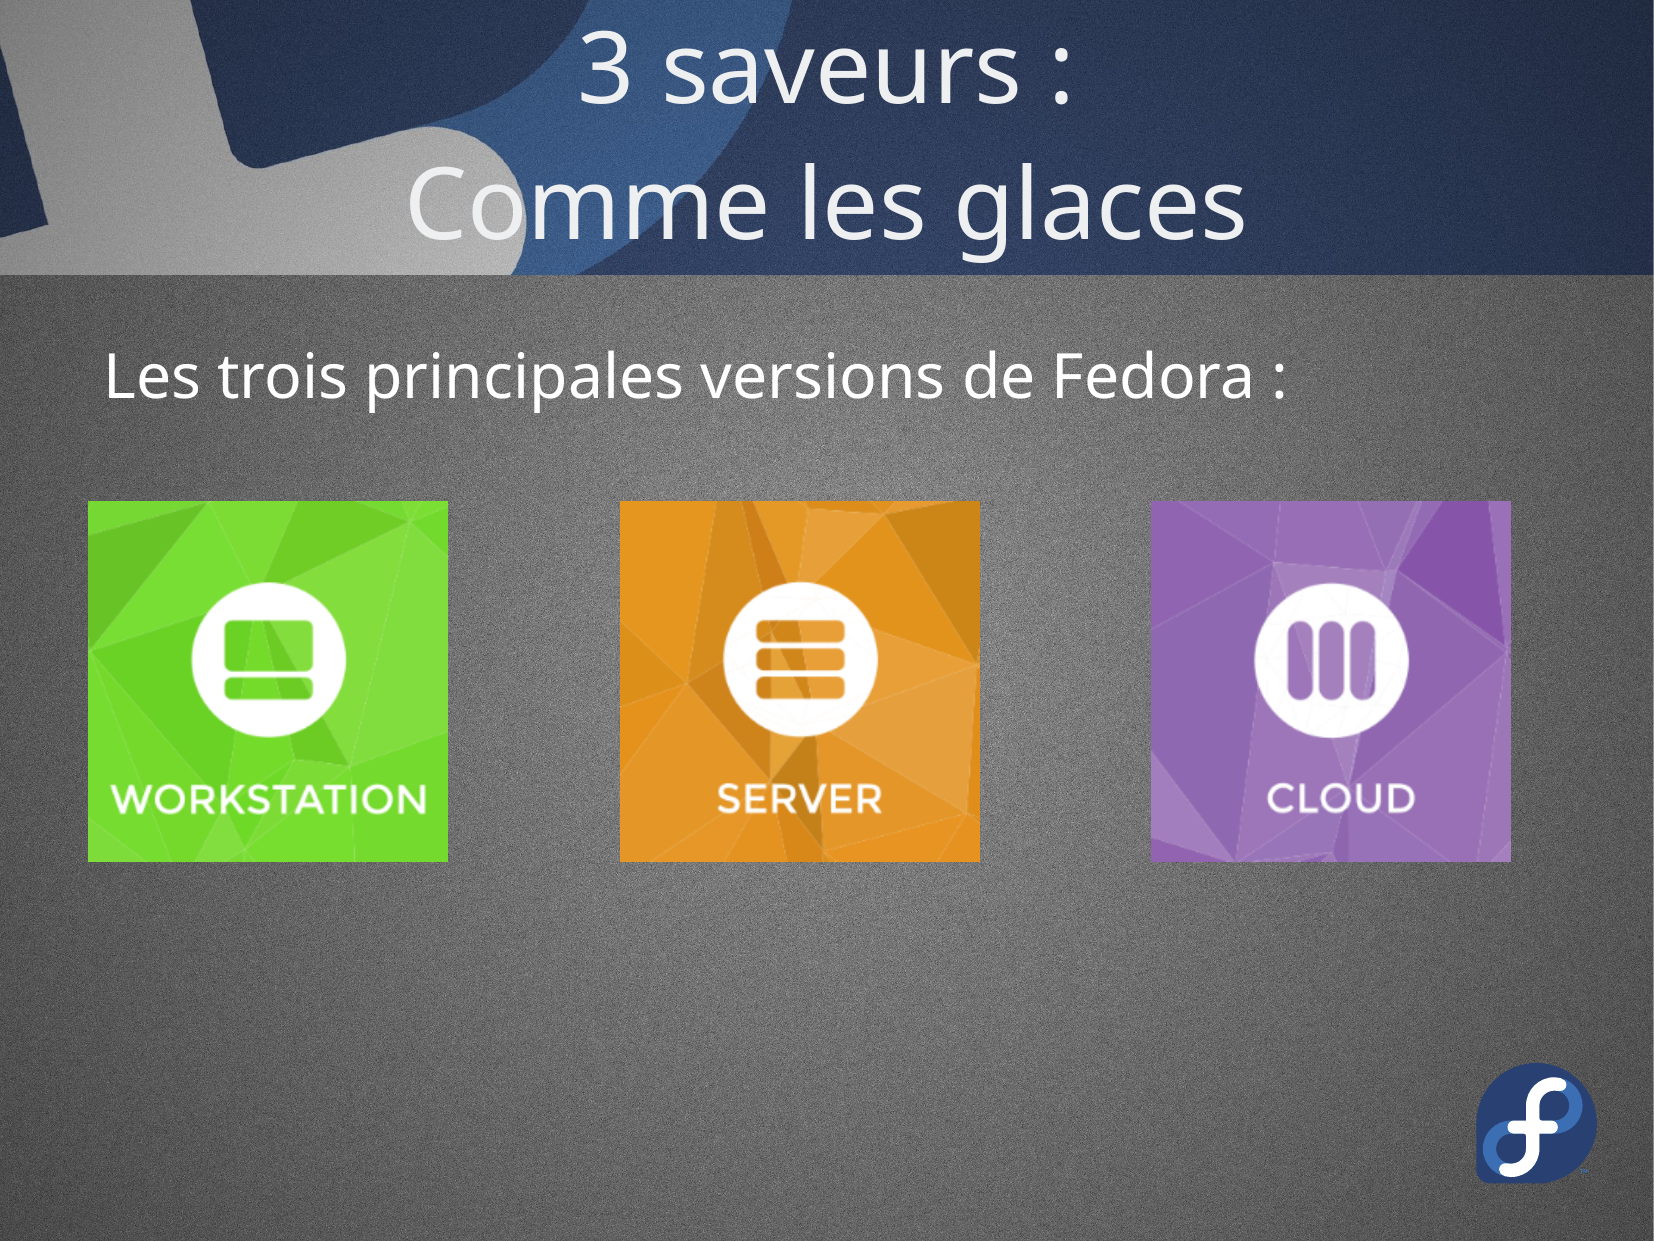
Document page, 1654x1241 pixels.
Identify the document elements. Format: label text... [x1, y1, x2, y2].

title 3 saveurs : Comme les glaces [88, 29, 1565, 237]
text_box Les trois principales versions de Fedora : [88, 324, 1447, 486]
picture [0, 0, 1654, 1241]
